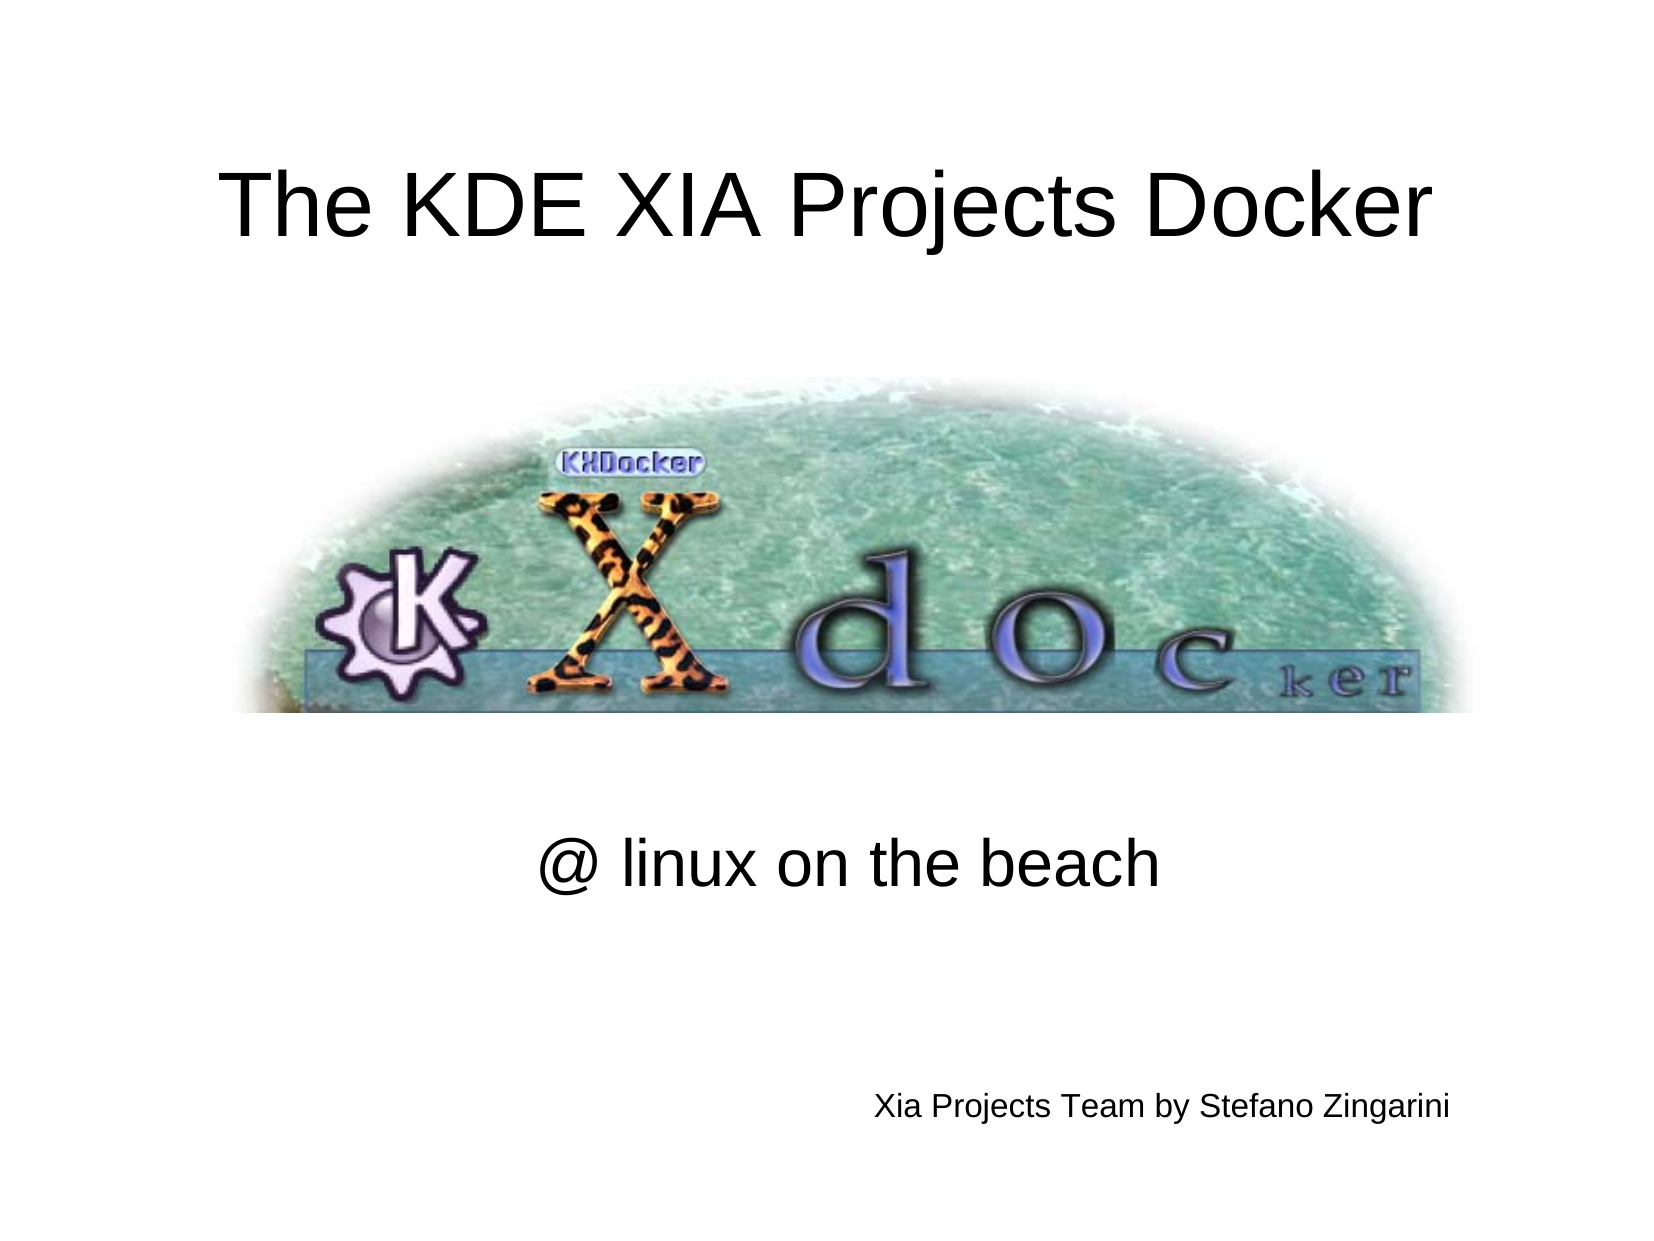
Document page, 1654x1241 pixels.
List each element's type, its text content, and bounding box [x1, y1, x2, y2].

picture [231, 377, 1538, 713]
subtitle @ linux on the beach [86, 750, 1576, 976]
title The KDE XIA Projects Docker [82, 50, 1571, 256]
text_box Xia Projects Team by Stefano Zingarini [712, 1050, 1613, 1199]
